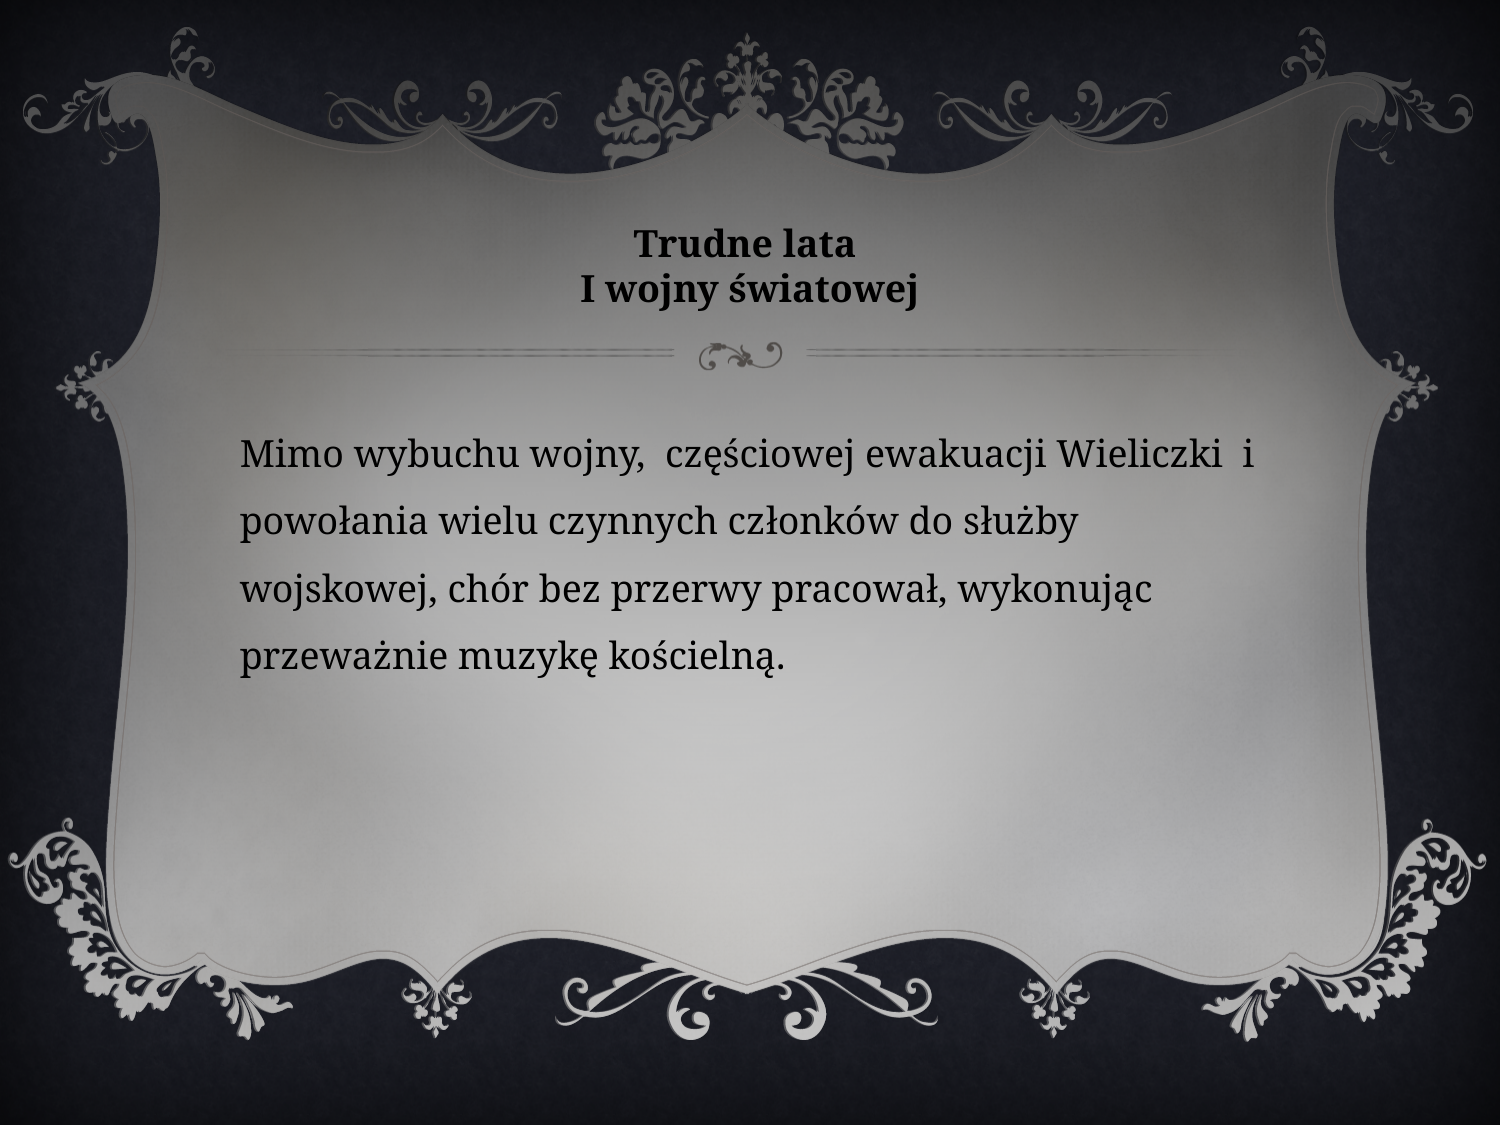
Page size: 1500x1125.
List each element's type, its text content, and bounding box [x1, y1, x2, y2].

picture [0, 0, 1500, 1125]
title Trudne lata I wojny światowej [225, 212, 1275, 325]
list Mimo wybuchu wojny, częściowej ewakuacji Wieliczki i powołania wielu czynnych członków do służby wojskowej, chór bez przerwy pracował, wykonując przeważnie muzykę kościelną. [225, 399, 1275, 900]
